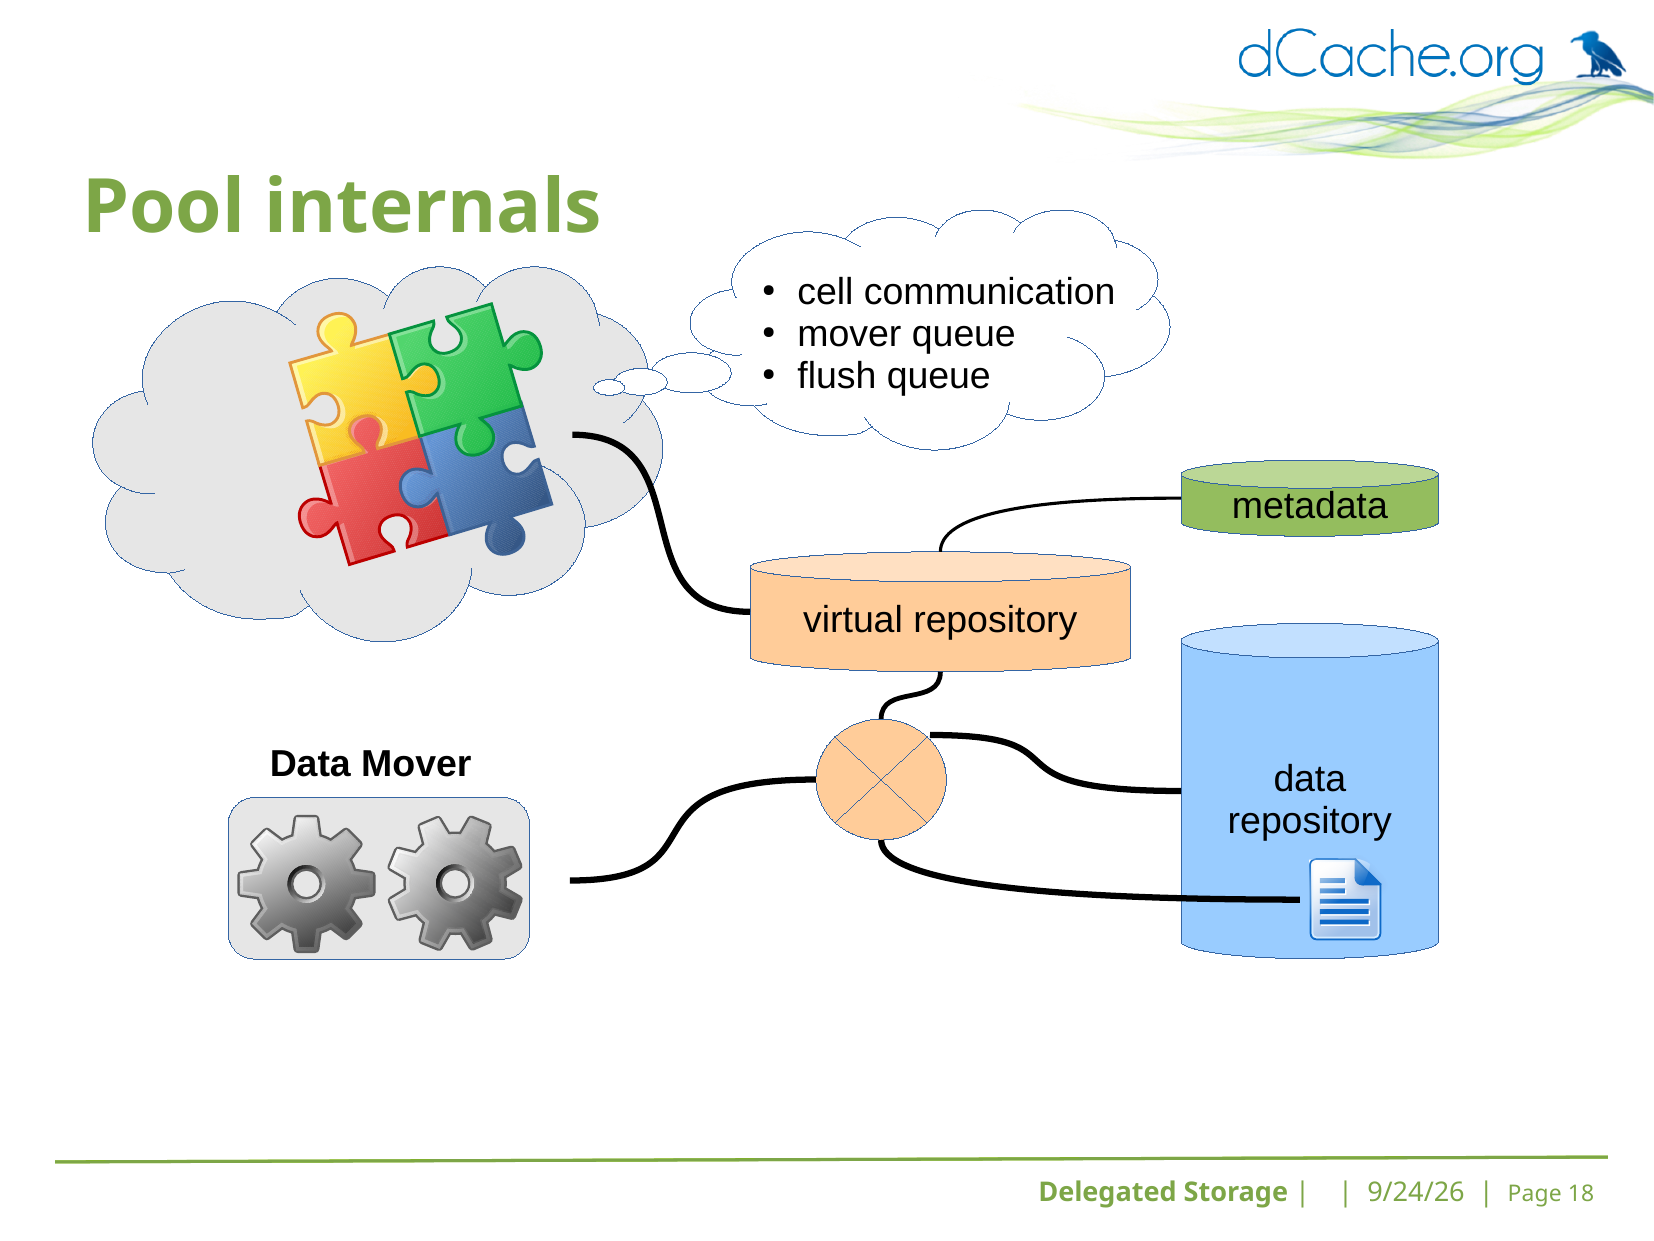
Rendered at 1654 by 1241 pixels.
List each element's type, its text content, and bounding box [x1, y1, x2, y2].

picture [956, 16, 1654, 169]
text_box [397, 266, 483, 284]
picture [272, 284, 573, 585]
text_box [497, 947, 526, 960]
text_box [816, 719, 947, 840]
title Pool internals [82, 155, 1605, 252]
text_box data repository [1181, 642, 1439, 959]
text_box [92, 301, 550, 642]
text_box virtual repository [750, 569, 1131, 672]
picture [1299, 855, 1390, 945]
text_box [516, 800, 530, 831]
picture [216, 789, 570, 998]
text_box [309, 278, 368, 284]
text_box cell communication mover queue flush queue [747, 263, 1198, 459]
text_box [488, 210, 1154, 484]
text_box Data Mover [255, 735, 511, 807]
text_box [573, 438, 648, 565]
text_box metadata [1181, 476, 1439, 537]
